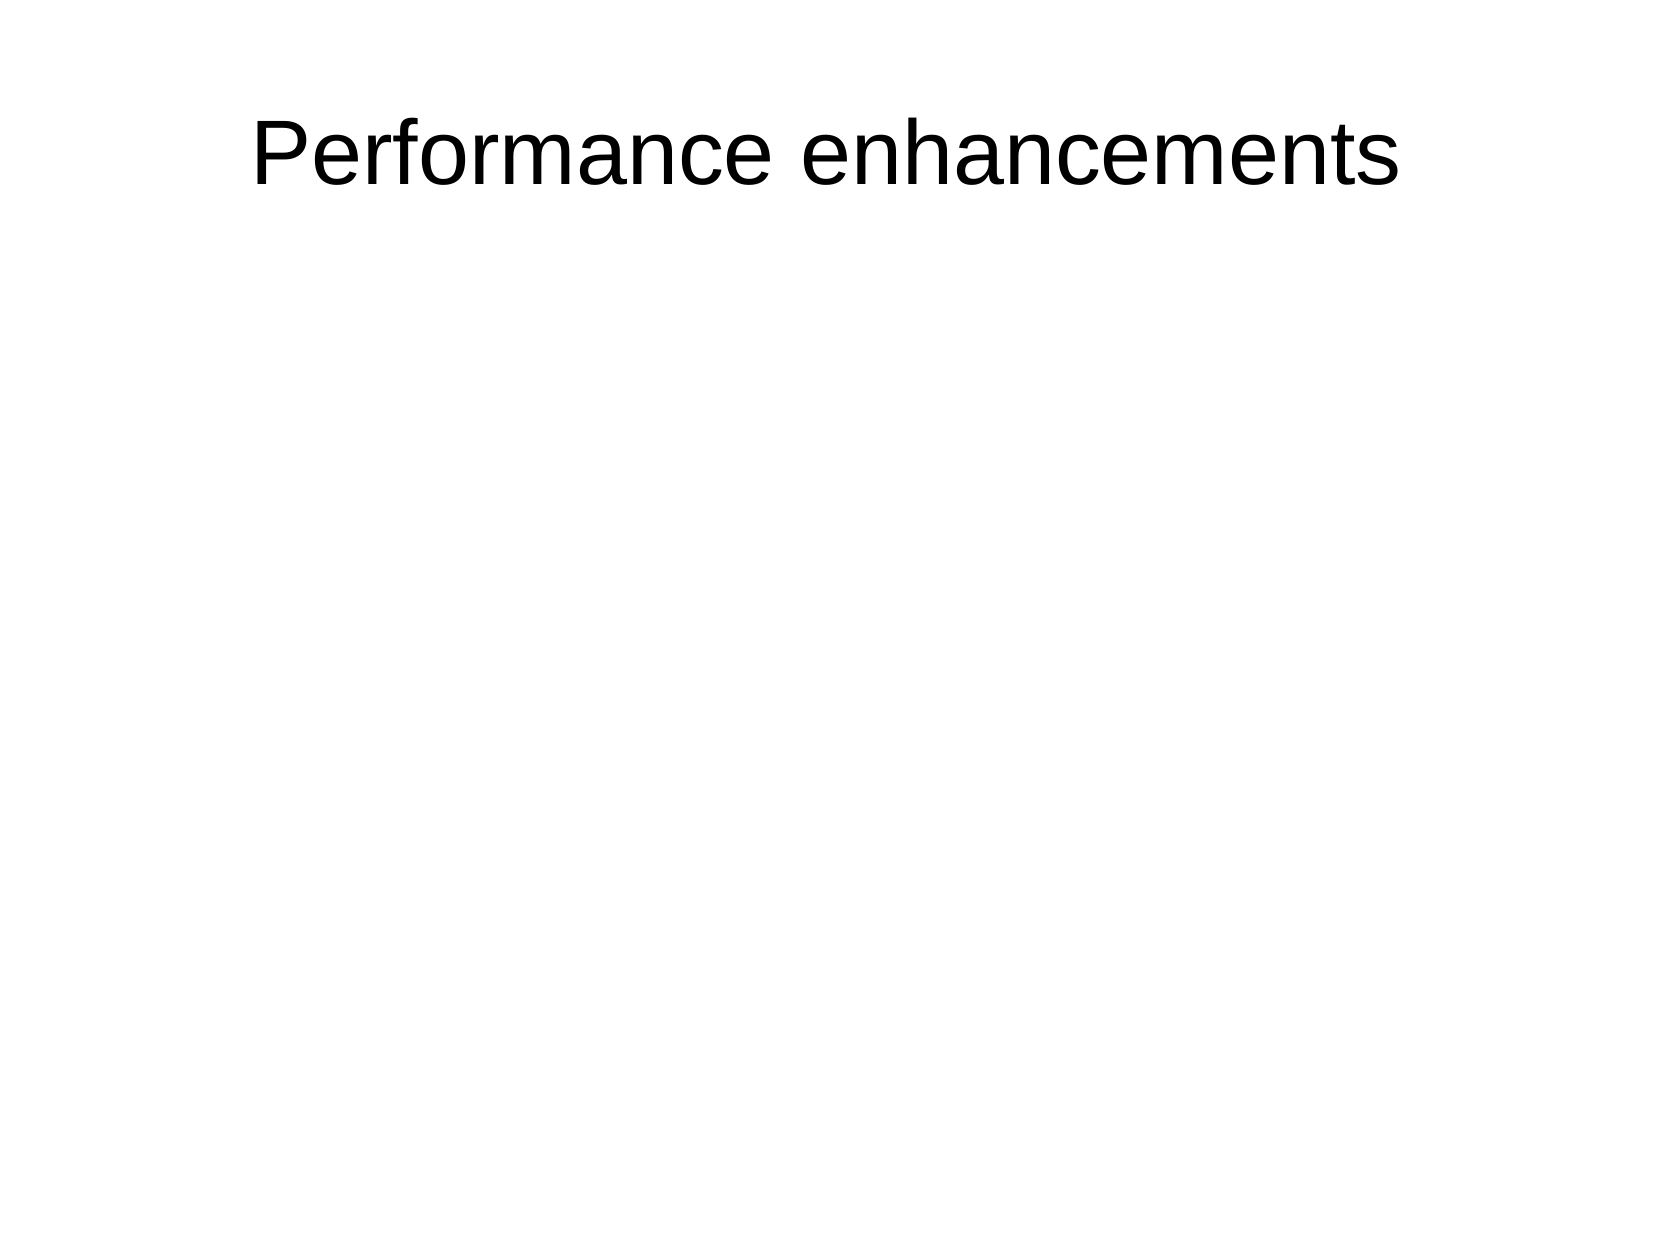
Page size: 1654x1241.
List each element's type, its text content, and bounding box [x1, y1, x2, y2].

title Performance enhancements [82, 49, 1571, 257]
